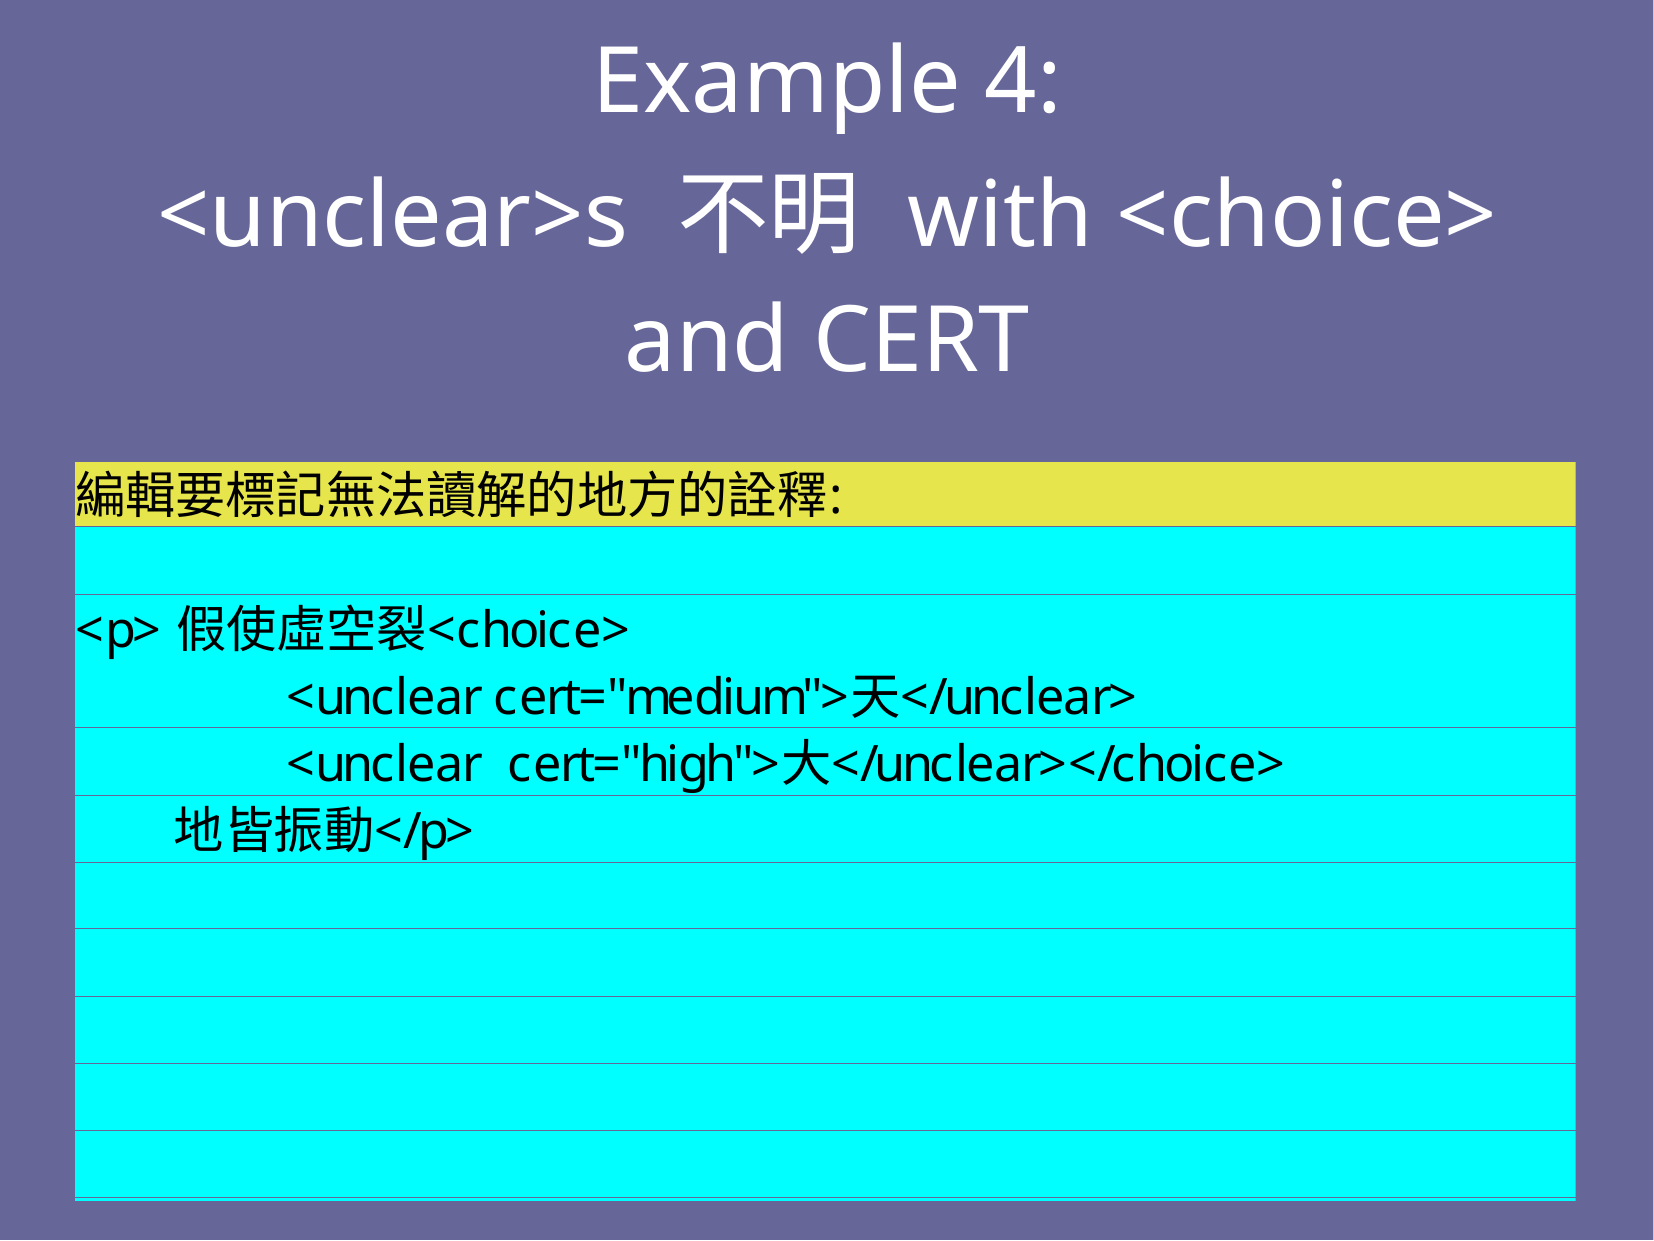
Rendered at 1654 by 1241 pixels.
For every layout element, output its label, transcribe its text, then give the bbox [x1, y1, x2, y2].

title Example 4: <unclear>s 不明 with <choice> and CERT [121, 22, 1534, 391]
chart [74, 462, 1576, 1201]
